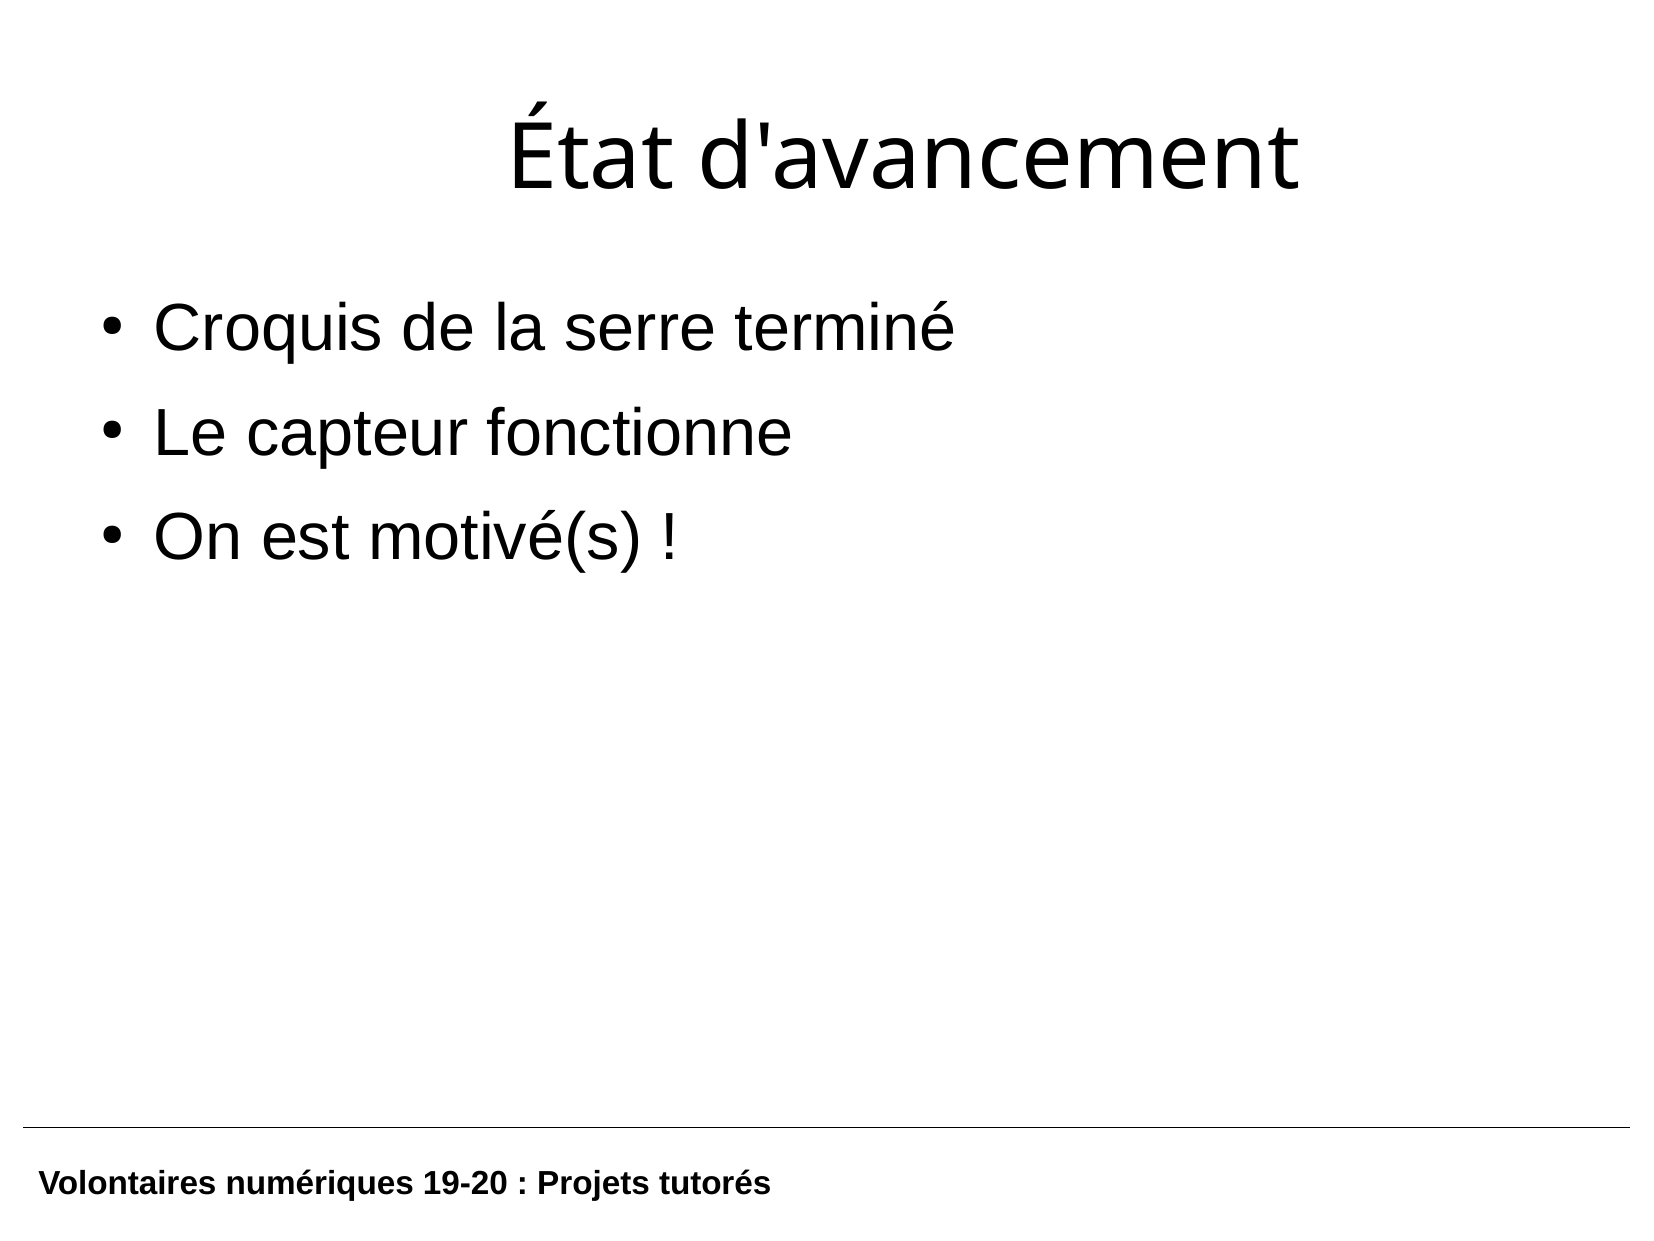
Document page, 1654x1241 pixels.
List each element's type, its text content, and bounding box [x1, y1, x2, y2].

title État d'avancement [236, 49, 1571, 257]
text_box Volontaires numériques 19-20 : Projets tutorés [23, 1157, 945, 1210]
list Croquis de la serre terminé Le capteur fonctionne On est motivé(s) ! [82, 290, 1571, 1109]
